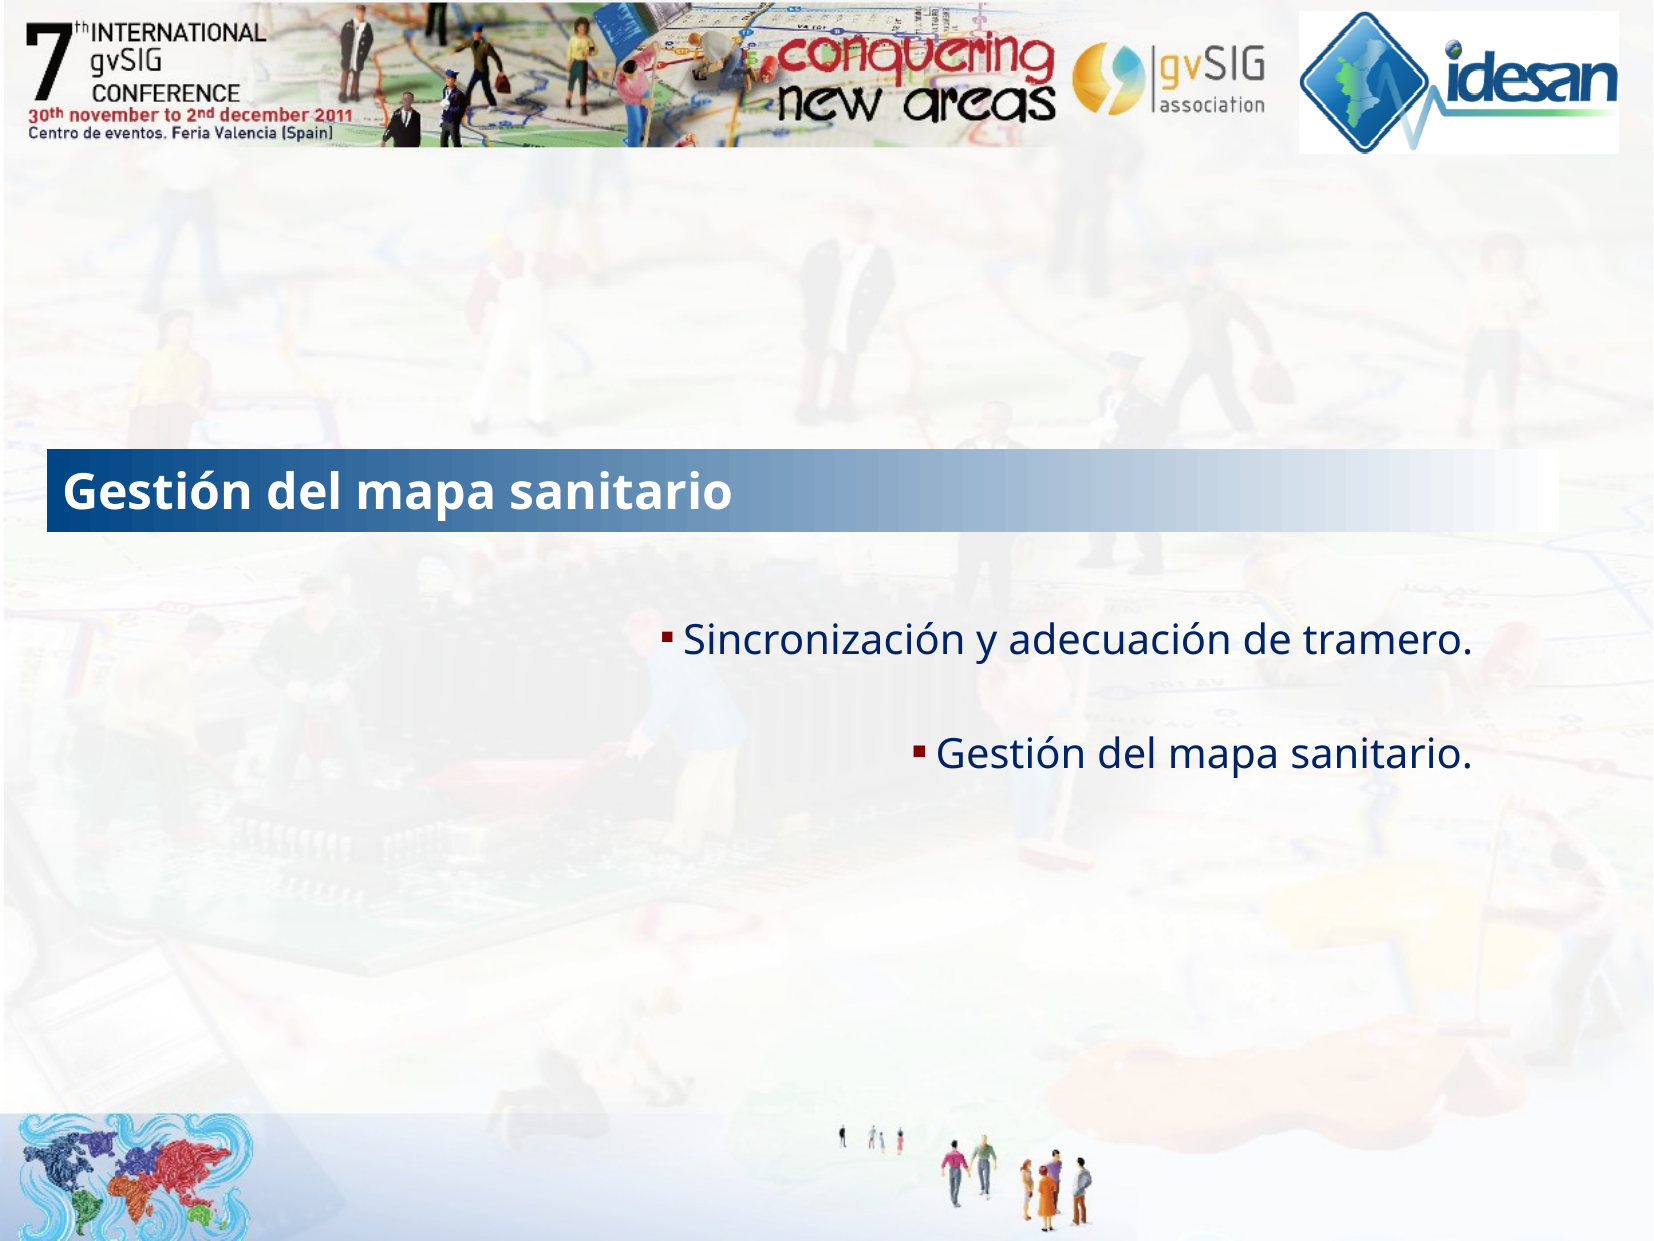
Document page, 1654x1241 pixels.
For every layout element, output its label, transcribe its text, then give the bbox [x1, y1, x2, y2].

picture [0, 0, 1654, 1241]
text_box Gestión del mapa sanitario [47, 448, 1560, 522]
text_box Sincronización y adecuación de tramero. Gestión del mapa sanitario. [129, 602, 1489, 763]
